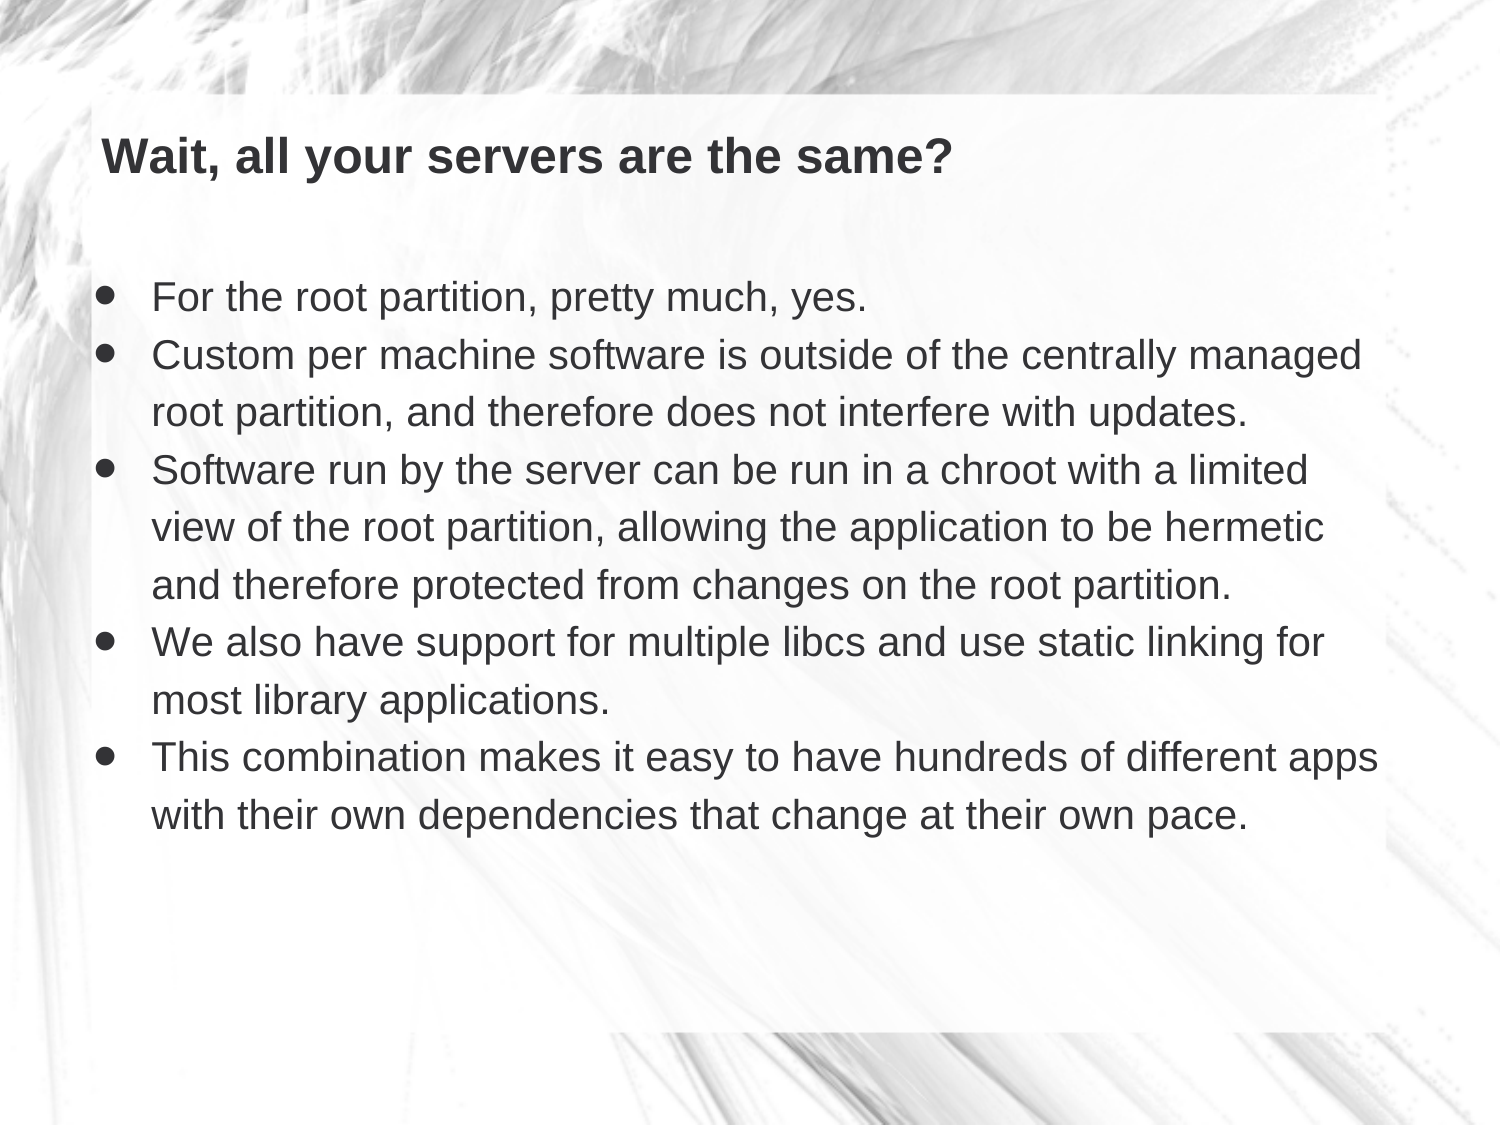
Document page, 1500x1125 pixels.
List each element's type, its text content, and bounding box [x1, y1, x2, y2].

picture [0, 0, 1500, 1125]
list For the root partition, pretty much, yes. Custom per machine software is outside of the centrally managed root partition, and therefore does not interfere with updates. Software run by the server can be run in a chroot with a limited view of the root partition, allowing the application to be hermetic and therefore protected from changes on the root partition. We also have support for multiple libcs and use static linking for most library applications. This combination makes it easy to have hundreds of different apps with their own dependencies that change at their own pace. [61, 229, 1412, 1017]
title Wait, all your servers are the same? [61, 108, 1412, 205]
